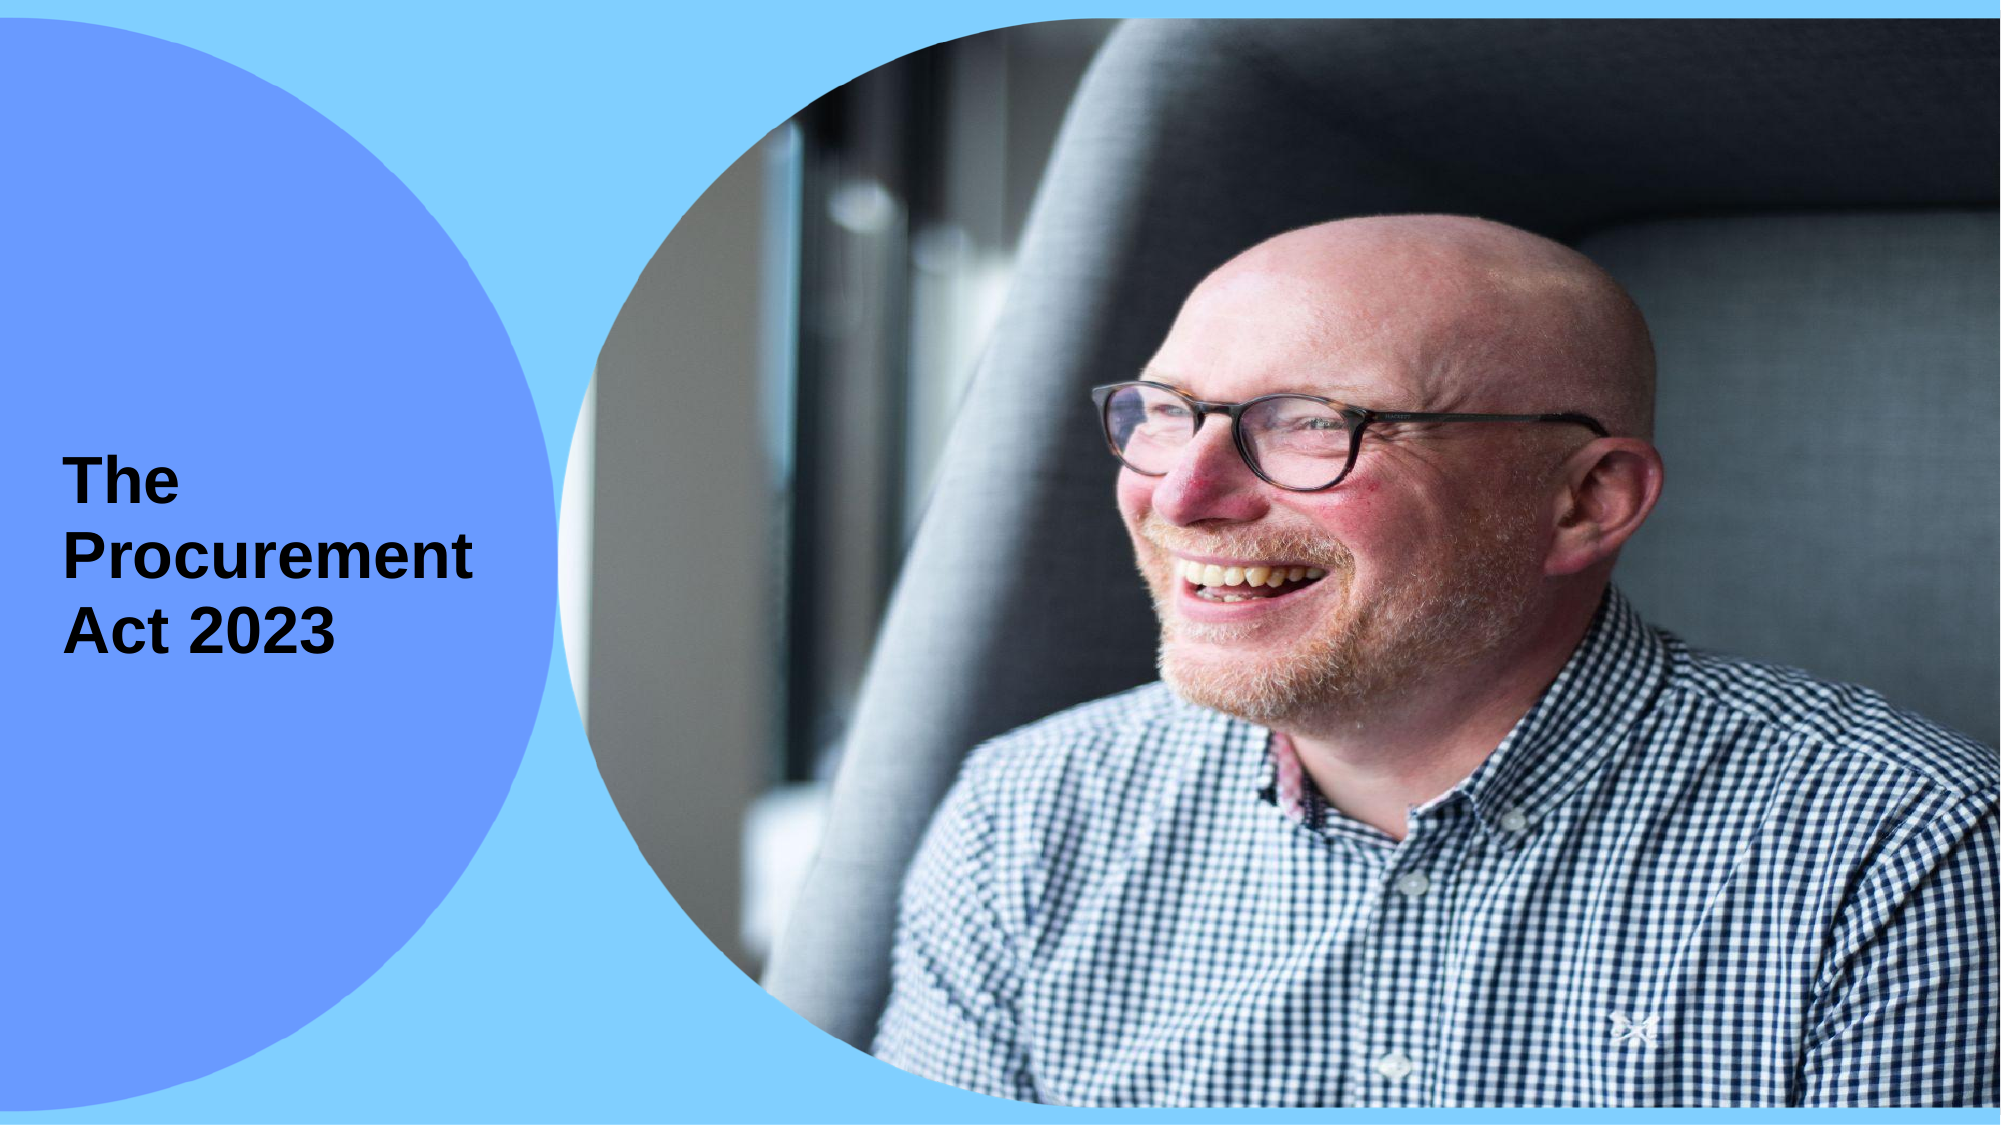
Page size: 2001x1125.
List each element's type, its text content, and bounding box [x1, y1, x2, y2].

text_box The Procurement Act 2023 [42, 405, 532, 706]
